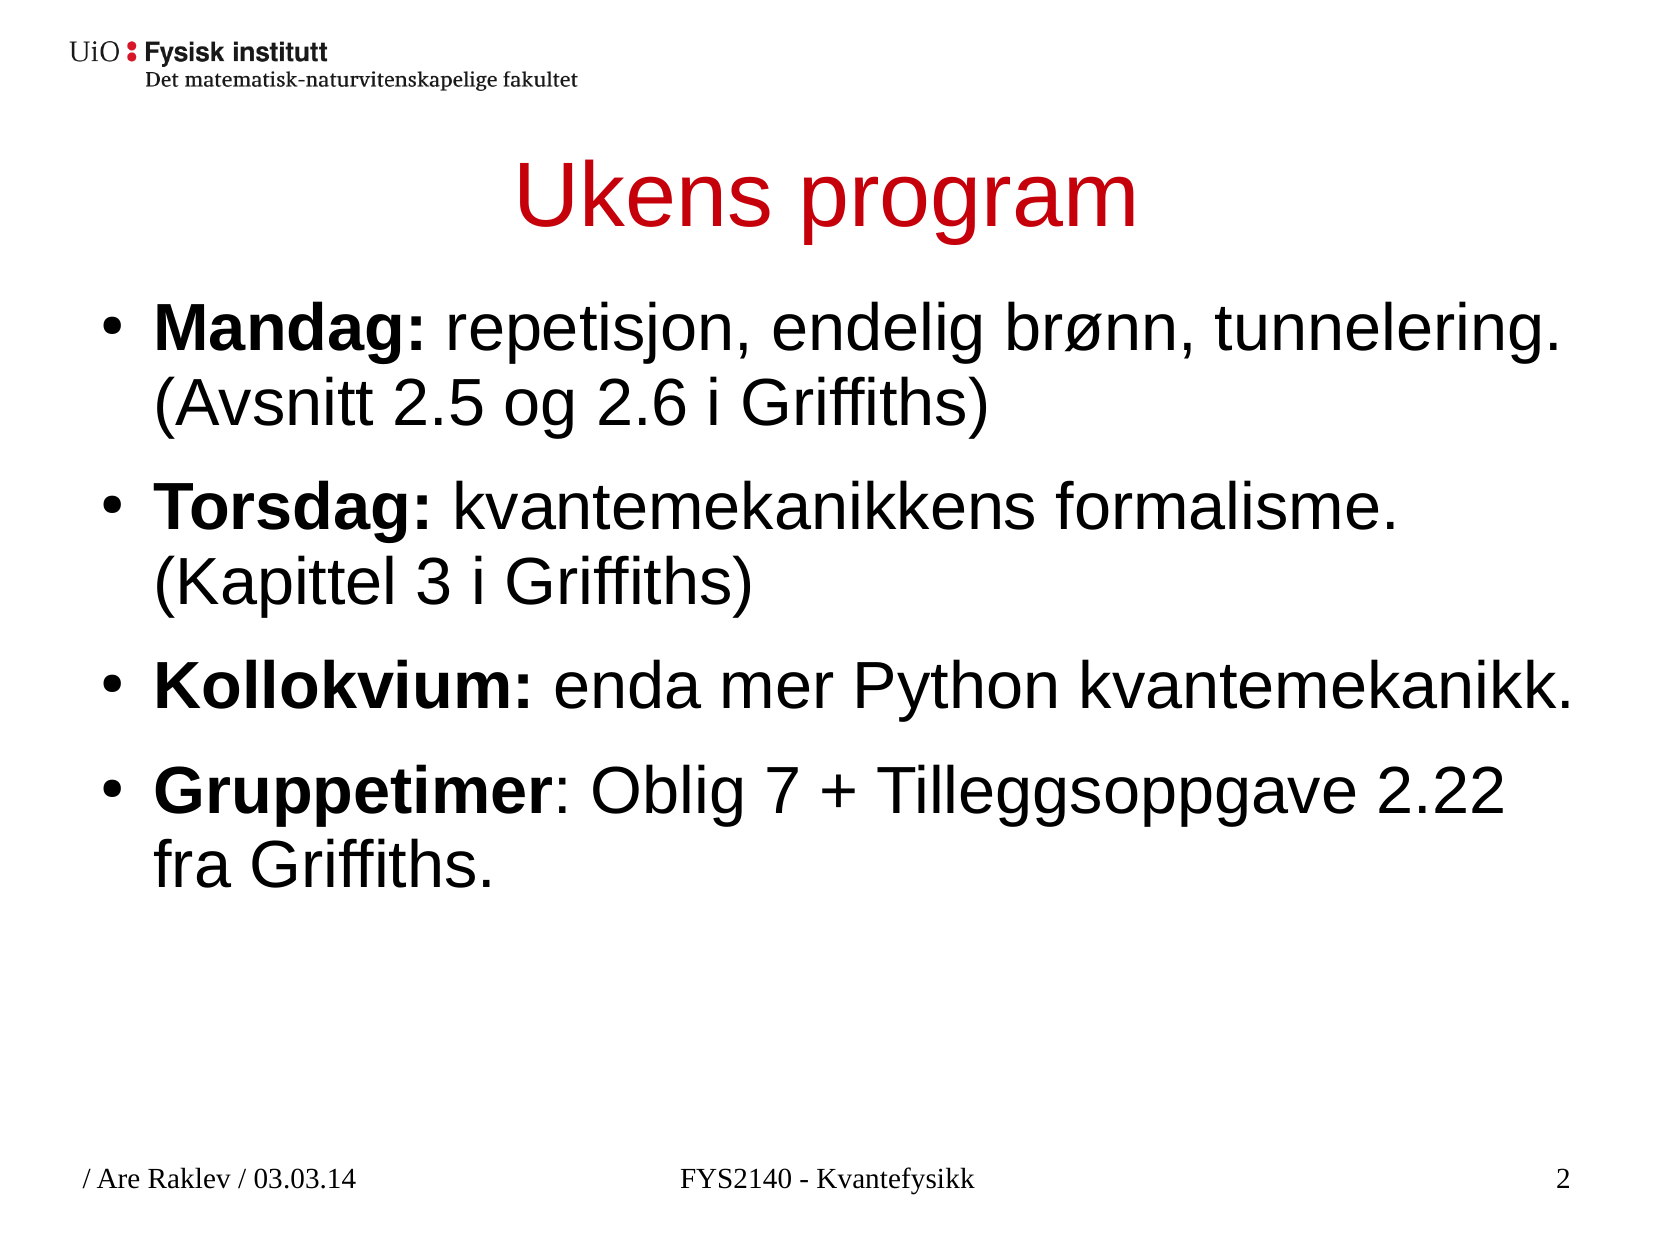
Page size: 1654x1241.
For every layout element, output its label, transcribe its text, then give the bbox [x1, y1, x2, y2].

title Ukens program [82, 90, 1571, 290]
list Mandag: repetisjon, endelig brønn, tunnelering. (Avsnitt 2.5 og 2.6 i Griffiths) Torsdag: kvantemekanikkens formalisme. (Kapittel 3 i Griffiths) Kollokvium: enda mer Python kvantemekanikk. Gruppetimer: Oblig 7 + Tilleggsoppgave 2.22 fra Griffiths. [82, 290, 1613, 1088]
picture [68, 37, 581, 93]
